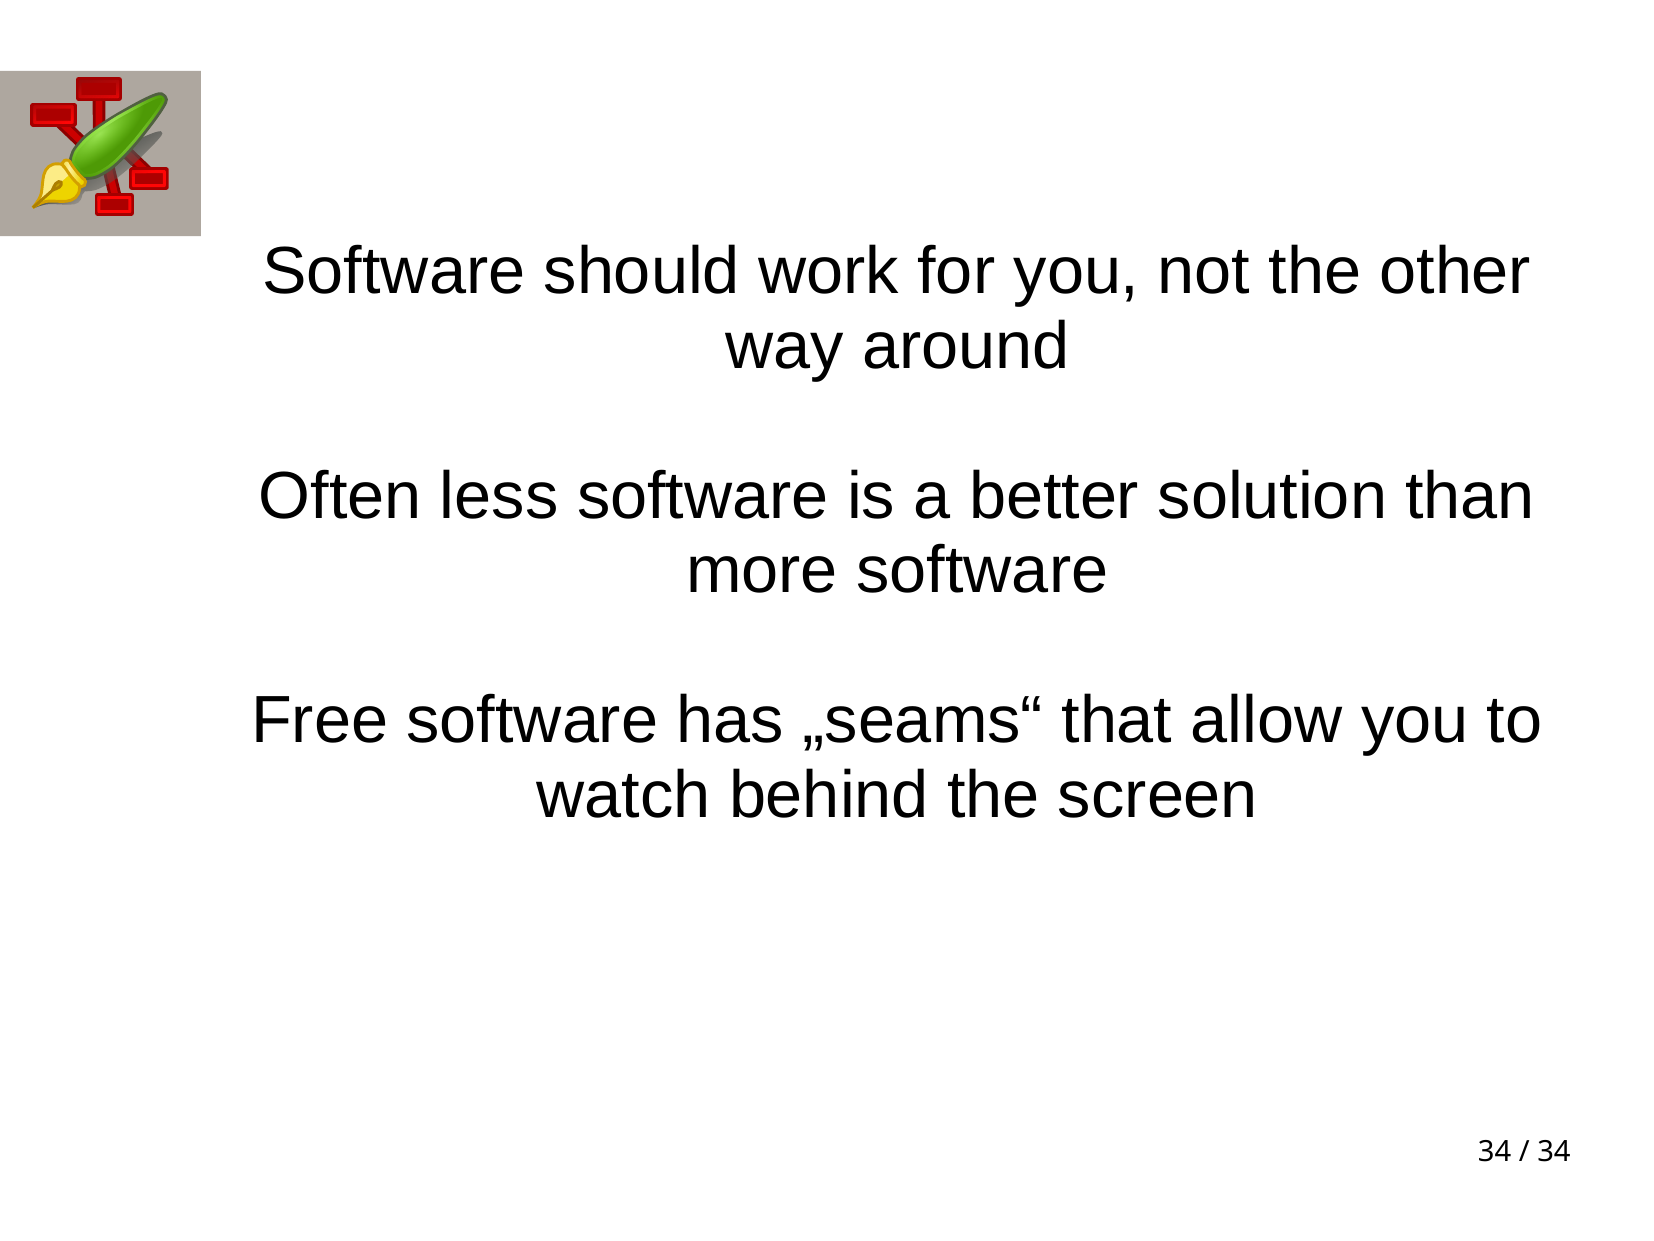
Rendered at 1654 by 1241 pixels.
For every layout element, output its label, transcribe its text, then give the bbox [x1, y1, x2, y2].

subtitle Software should work for you, not the other way around Often less software is a better solution than more software Free software has „seams“ that allow you to watch behind the screen [224, 47, 1571, 1018]
